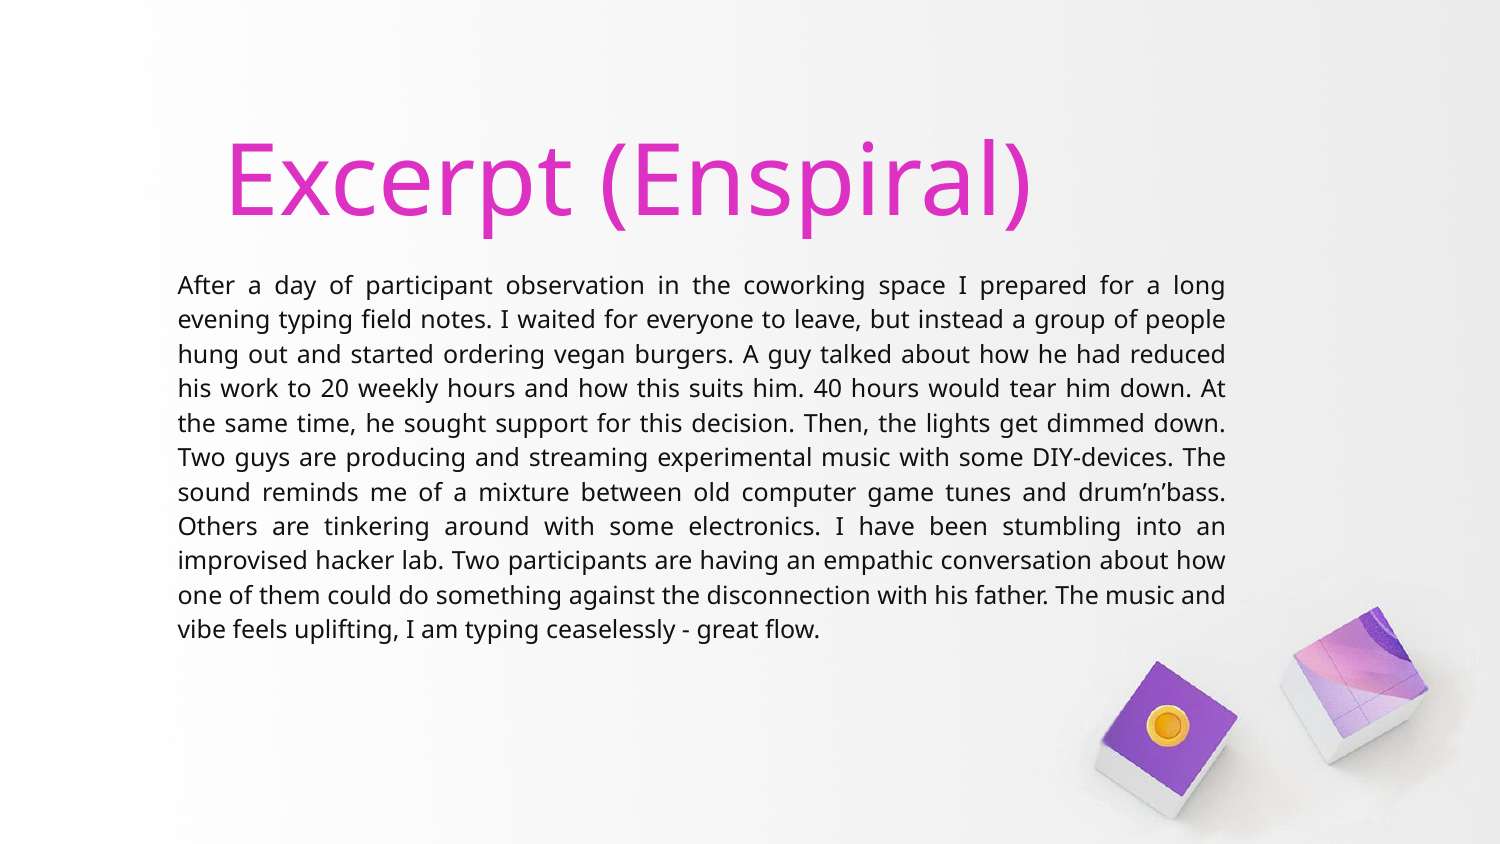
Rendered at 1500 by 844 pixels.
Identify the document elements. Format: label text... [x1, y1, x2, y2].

text_box After a day of participant observation in the coworking space I prepared for a long evening typing field notes. I waited for everyone to leave, but instead a group of people hung out and started ordering vegan burgers. A guy talked about how he had reduced his work to 20 weekly hours and how this suits him. 40 hours would tear him down. At the same time, he sought support for this decision. Then, the lights get dimmed down. Two guys are producing and streaming experimental music with some DIY-devices. The sound reminds me of a mixture between old computer game tunes and drum’n’bass. Others are tinkering around with some electronics. I have been stumbling into an improvised hacker lab. Two participants are having an empathic conversation about how one of them could do something against the disconnection with his father. The music and vibe feels uplifting, I am typing ceaselessly - great flow. [87, 249, 1243, 743]
picture [0, 0, 1500, 844]
text_box Excerpt (Enspiral) [209, 99, 1214, 249]
